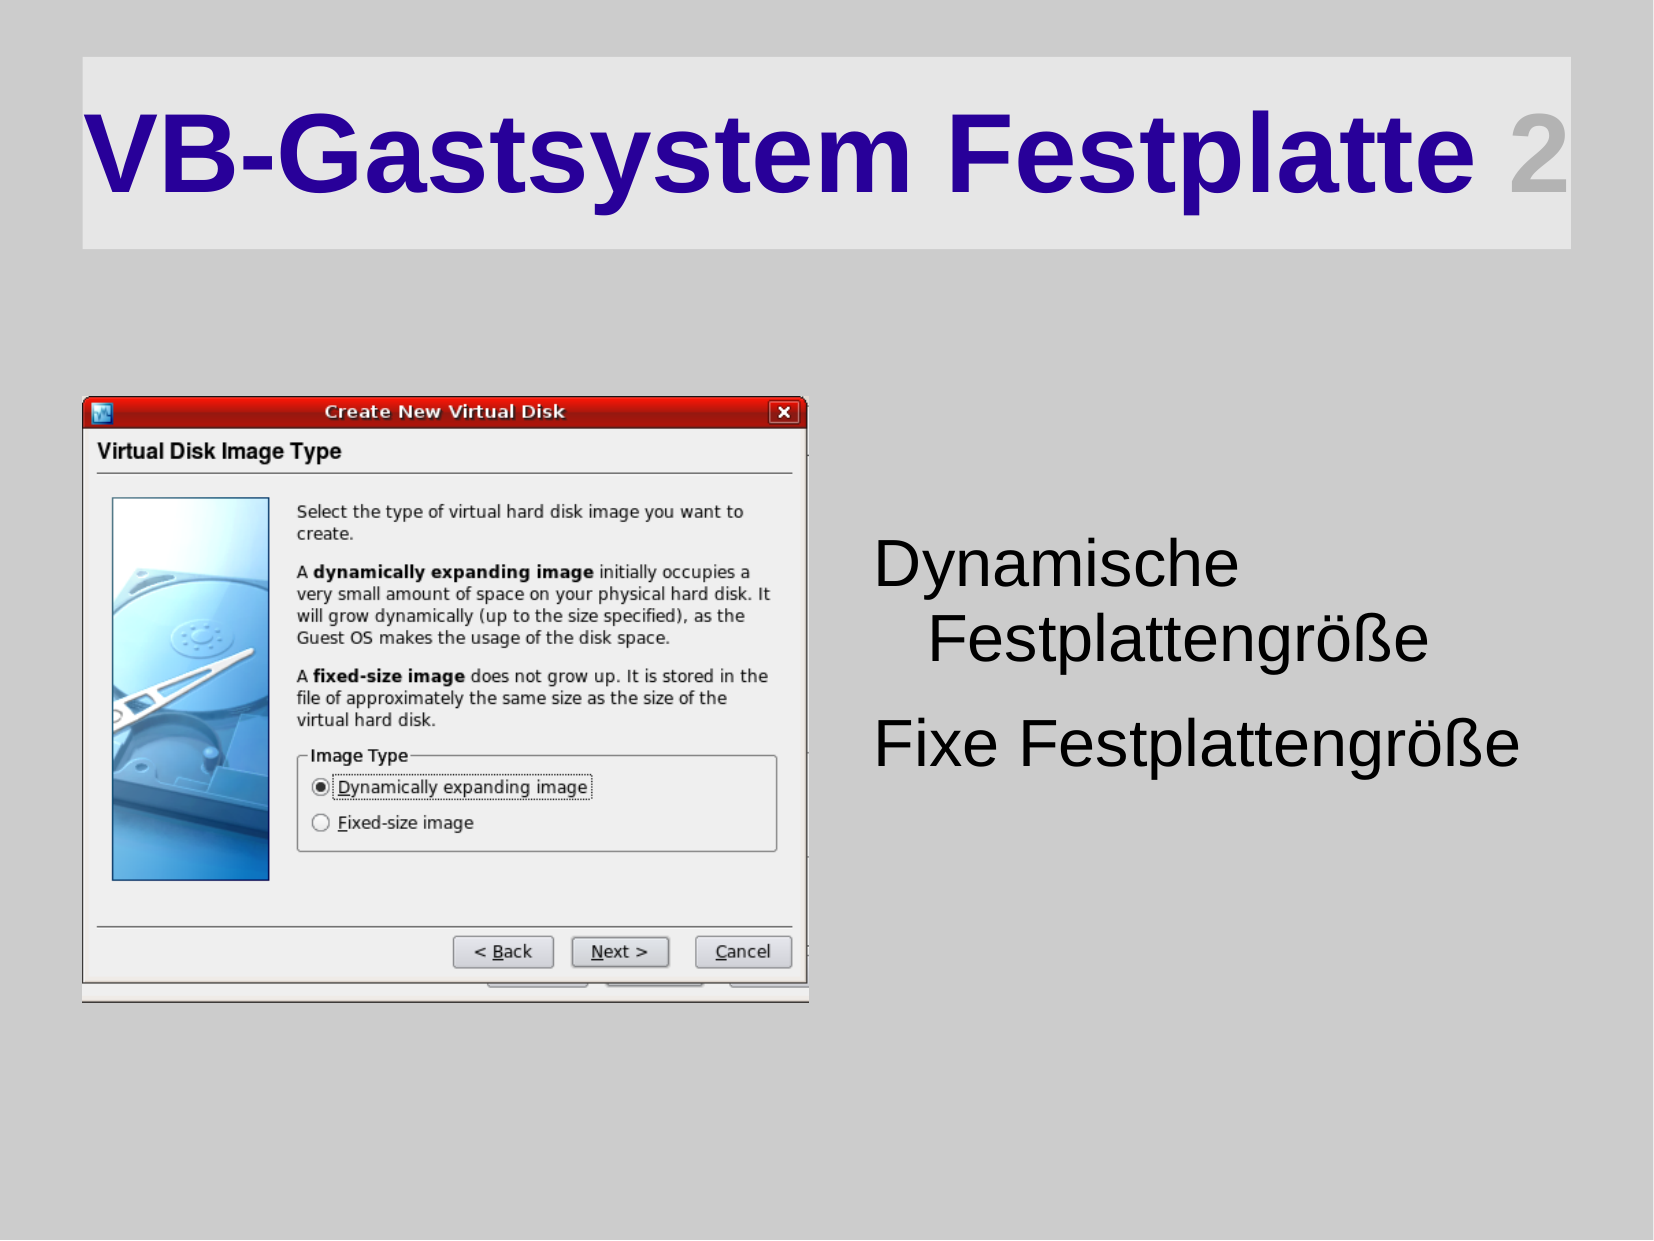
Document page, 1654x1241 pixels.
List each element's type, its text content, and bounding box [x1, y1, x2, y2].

list Dynamische Festplattengröße Fixe Festplattengröße [856, 526, 1583, 827]
picture [82, 396, 809, 1003]
title VB-Gastsystem Festplatte 2 [82, 56, 1571, 250]
